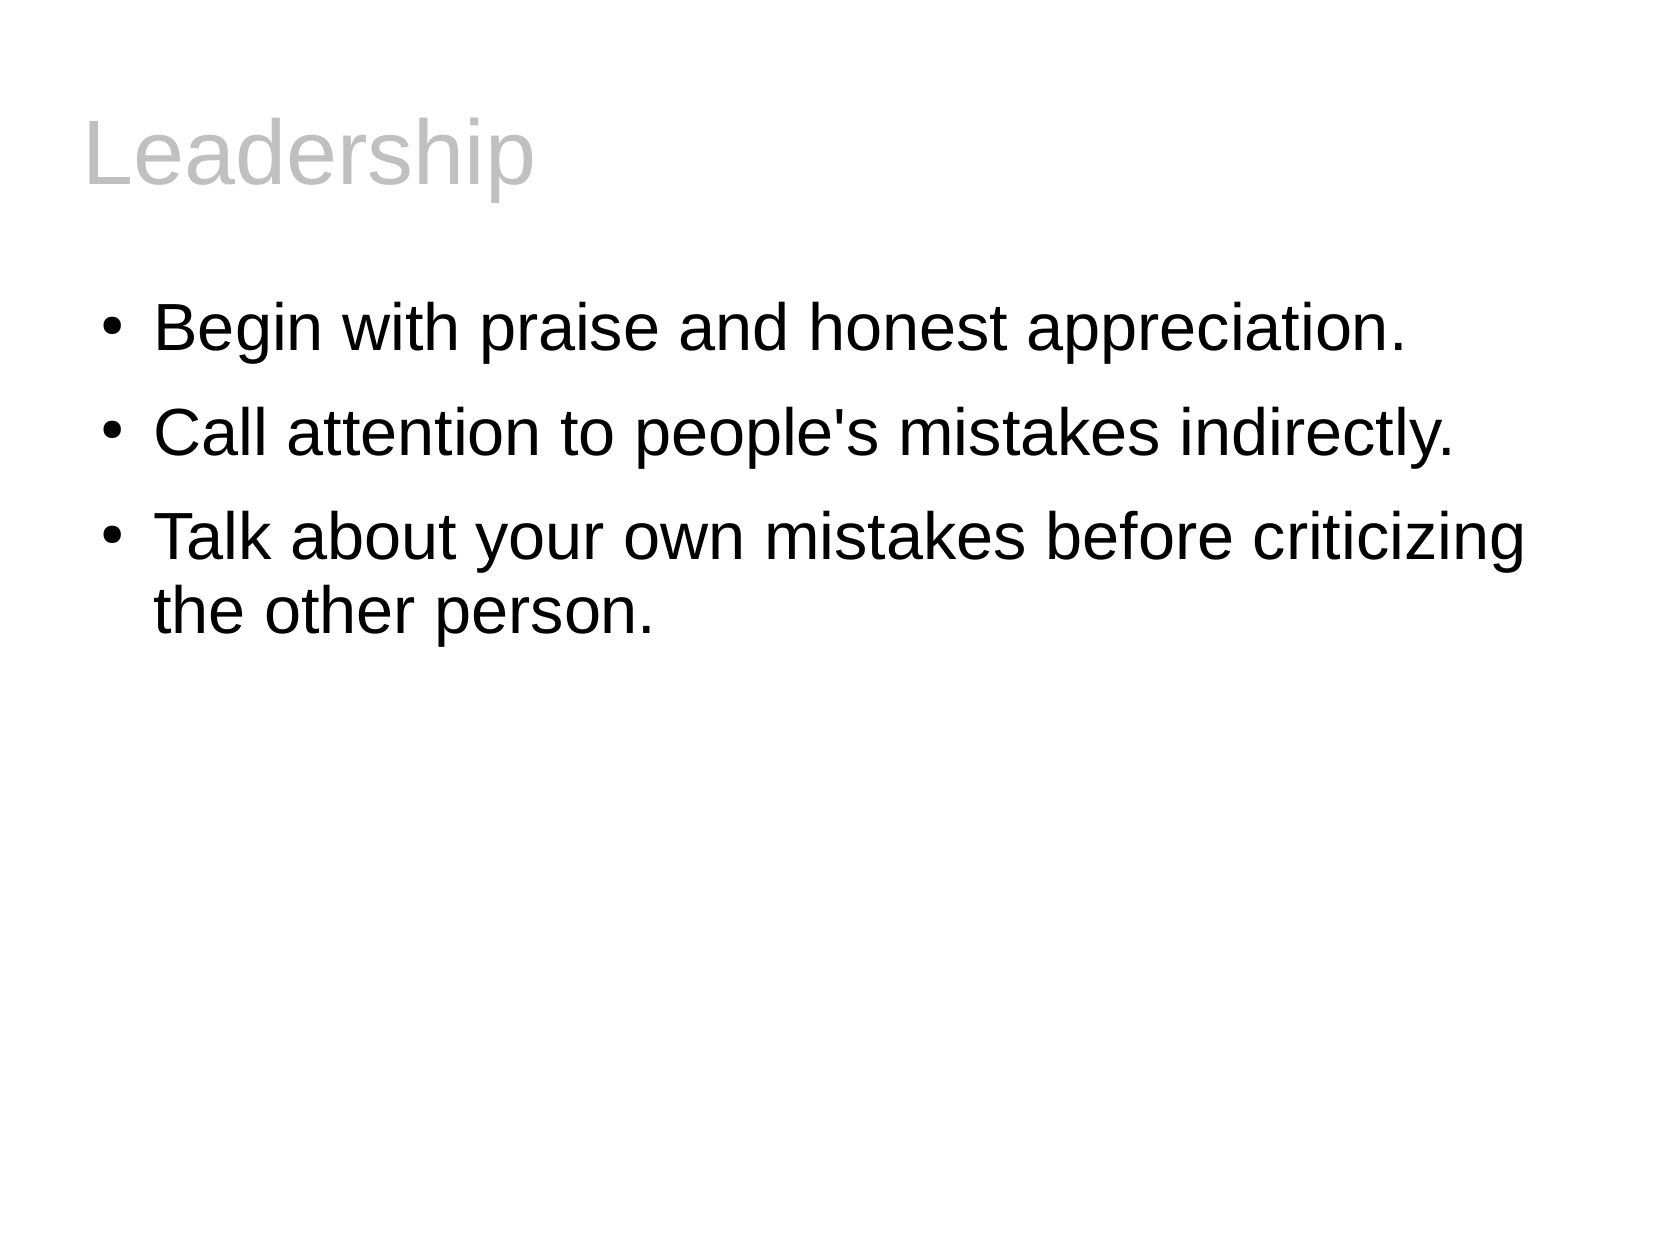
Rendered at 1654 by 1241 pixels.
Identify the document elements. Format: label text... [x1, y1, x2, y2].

list Begin with praise and honest appreciation. Call attention to people's mistakes indirectly. Talk about your own mistakes before criticizing the other person. [82, 290, 1571, 1094]
title Leadership [82, 56, 1571, 250]
